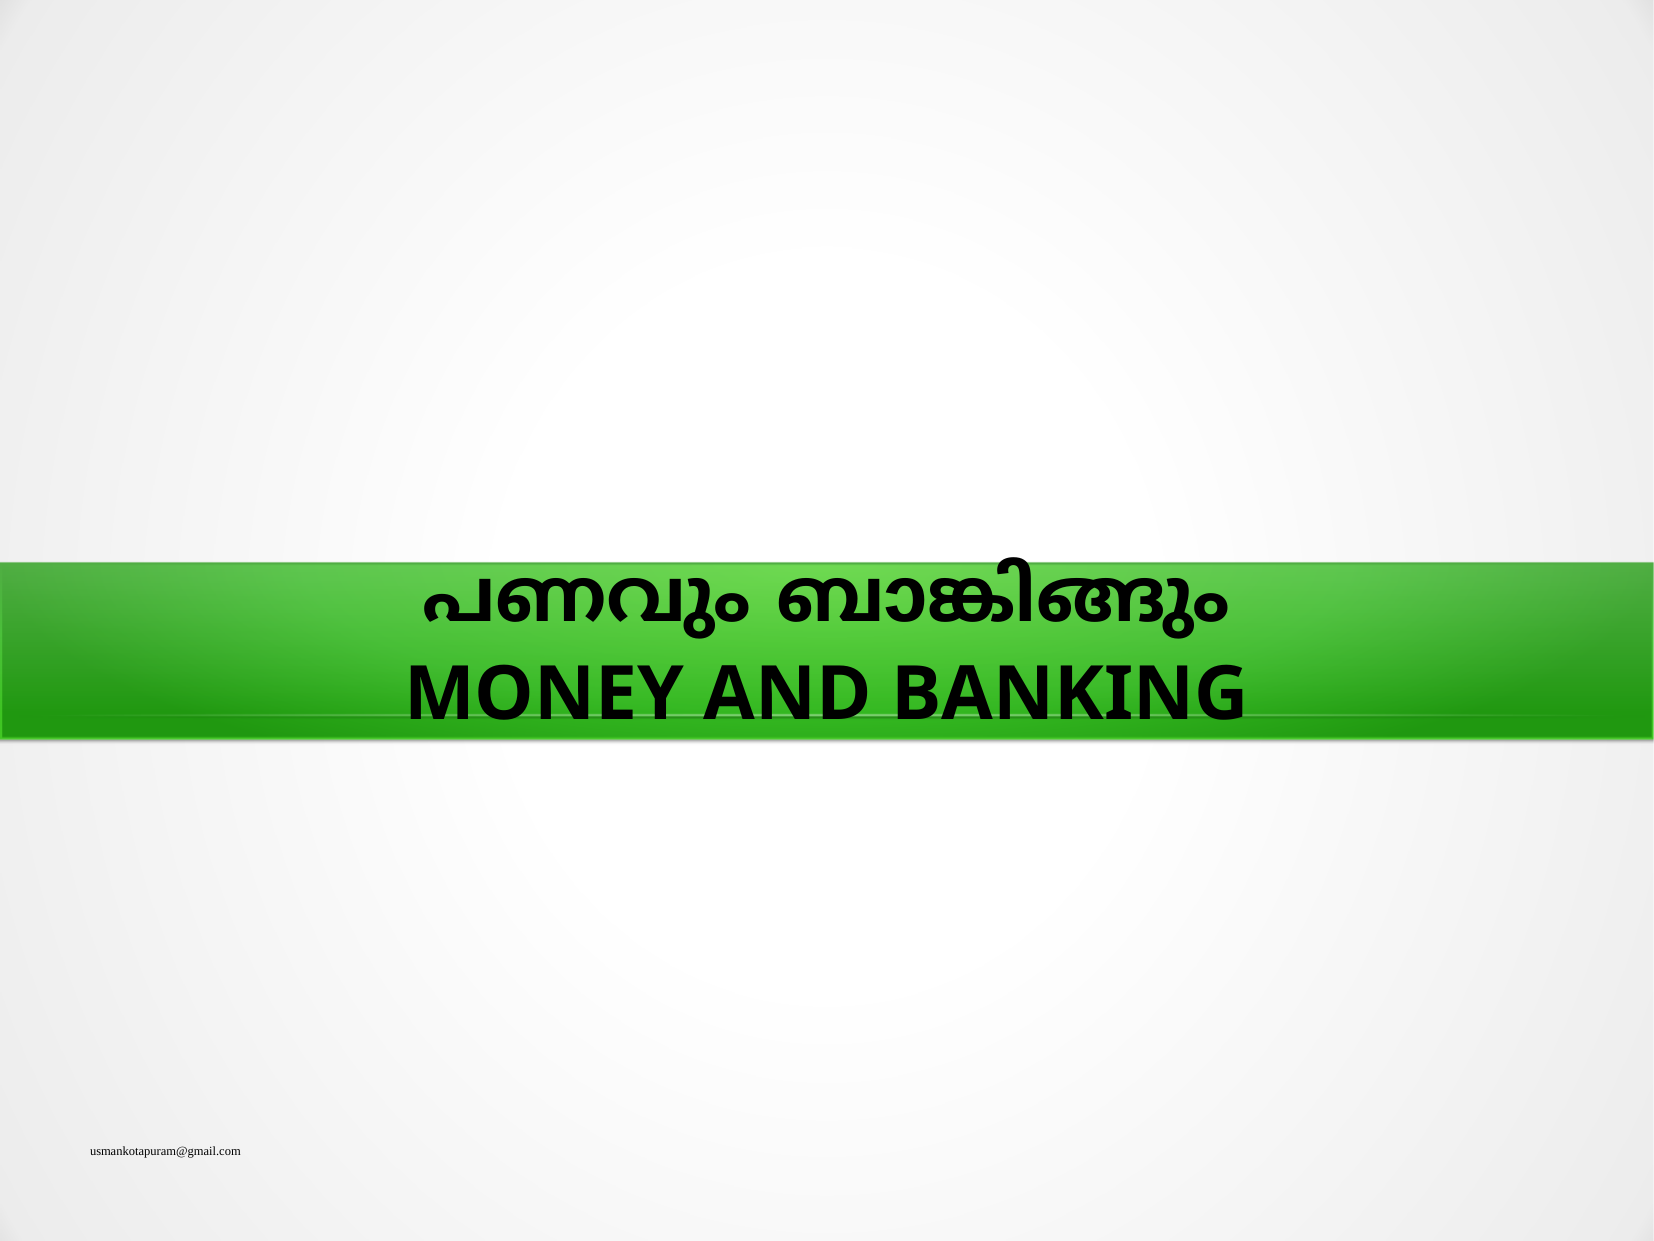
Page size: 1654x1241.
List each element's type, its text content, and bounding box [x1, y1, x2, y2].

picture [0, 0, 1654, 1241]
title പണവും ബാങ്കിങ്ങും MONEY AND BANKING [82, 561, 1571, 733]
